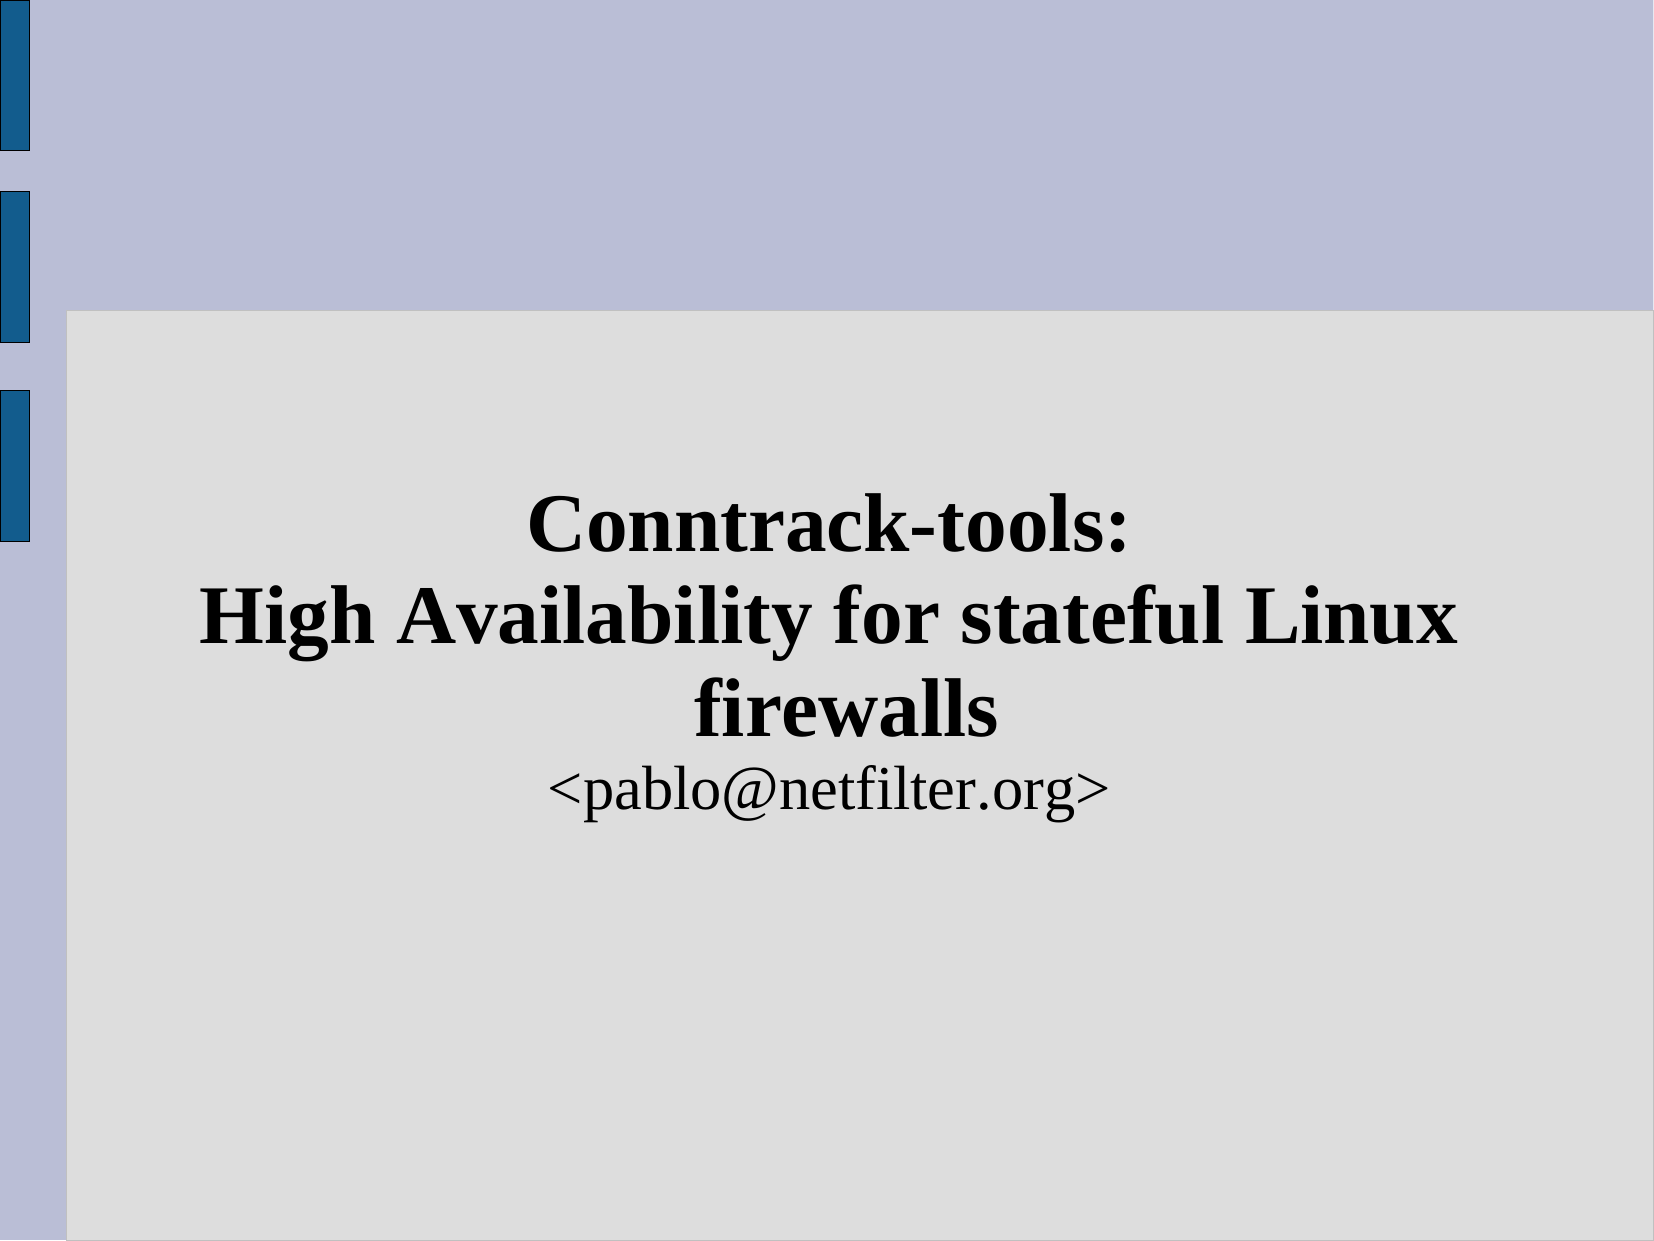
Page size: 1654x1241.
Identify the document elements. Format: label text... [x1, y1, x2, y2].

subtitle Conntrack-tools: High Availability for stateful Linux firewalls <pablo@netfilter.org> [123, 266, 1536, 1034]
